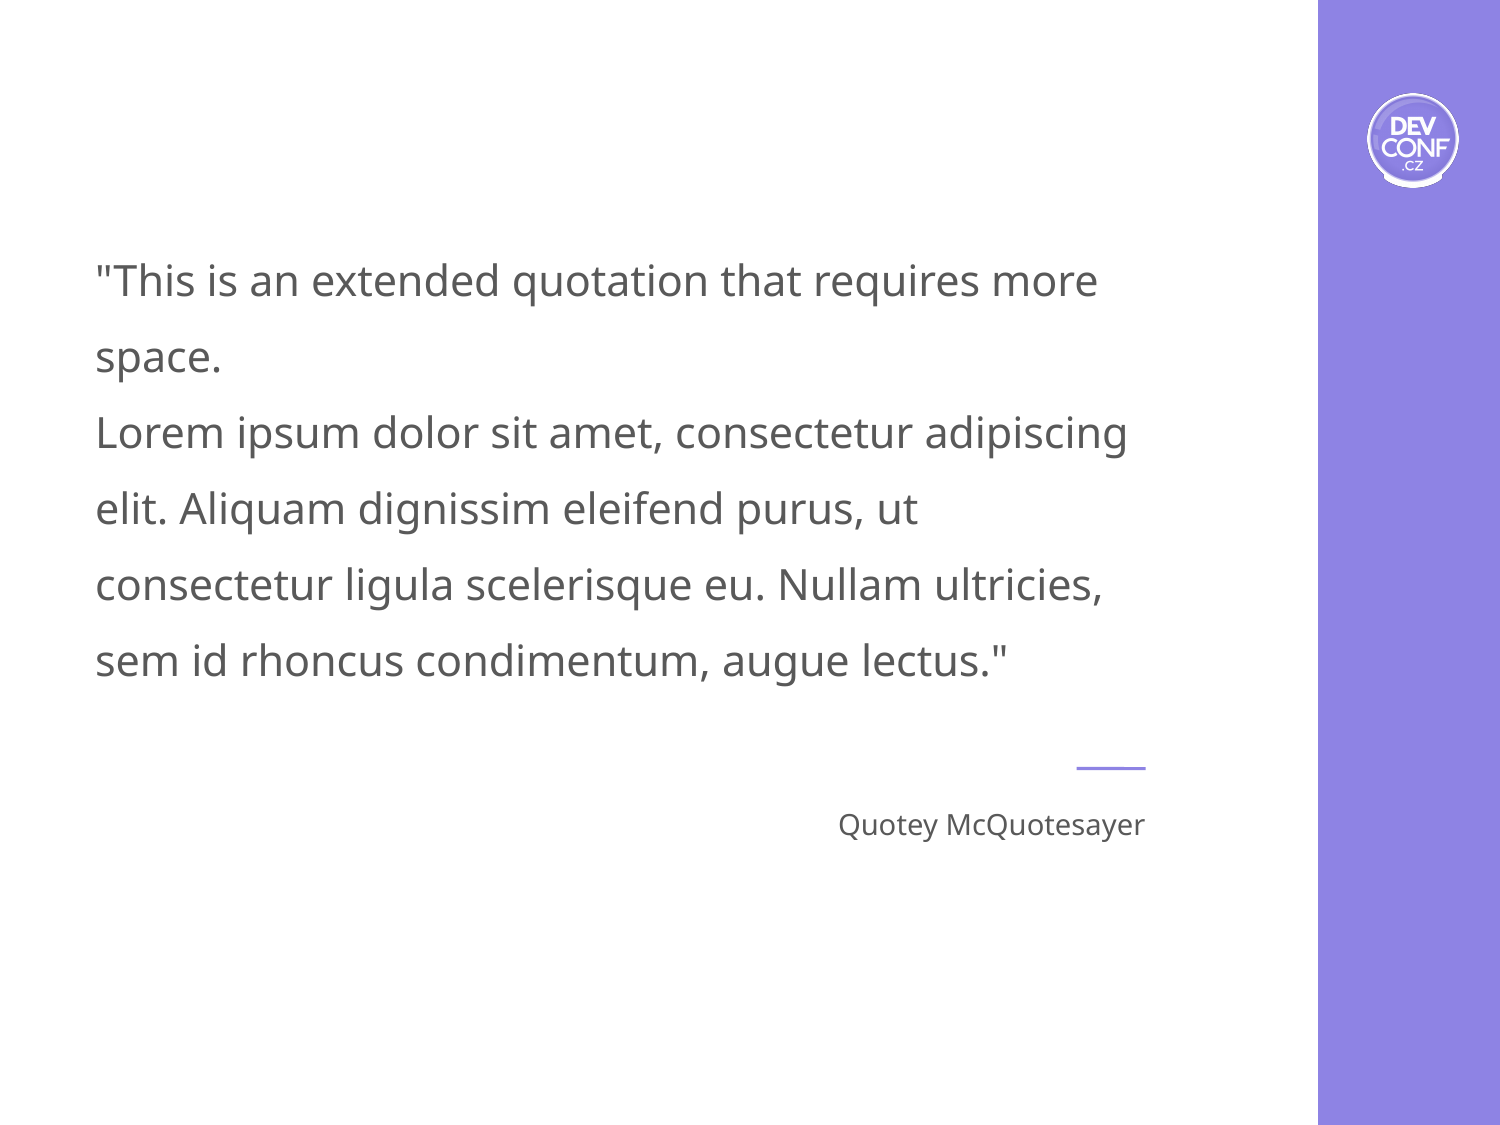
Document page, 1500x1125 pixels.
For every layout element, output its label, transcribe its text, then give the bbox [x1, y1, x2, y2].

title "This is an extended quotation that requires more space. Lorem ipsum dolor sit amet, consectetur adipiscing elit. Aliquam dignissim eleifend purus, ut consectetur ligula scelerisque eu. Nullam ultricies, sem id rhoncus condimentum, augue lectus." [95, 232, 1143, 769]
picture [1367, 93, 1459, 188]
subtitle Quotey McQuotesayer [584, 794, 1146, 887]
